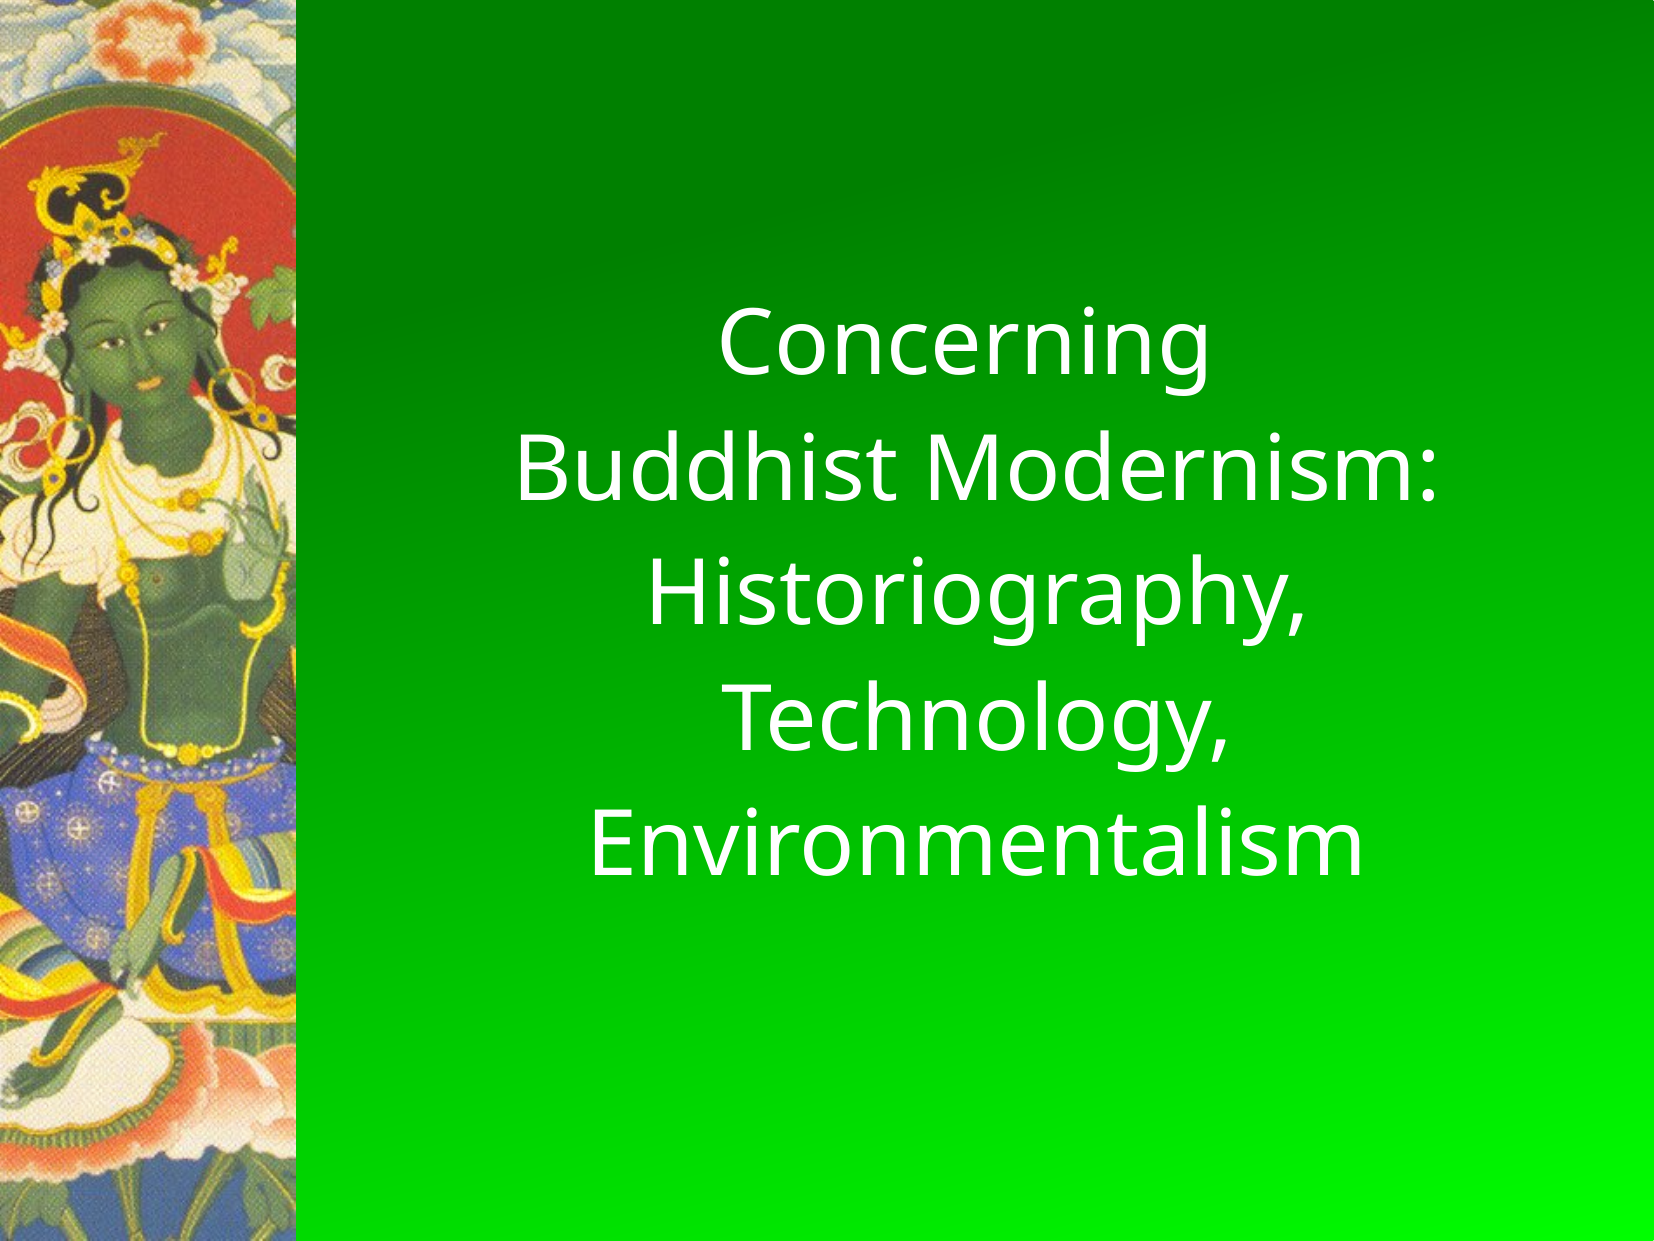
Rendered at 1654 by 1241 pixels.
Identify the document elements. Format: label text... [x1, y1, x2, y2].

title Concerning Buddhist Modernism: Historiography, Technology, Environmentalism [383, 56, 1571, 1123]
picture [0, 0, 296, 1241]
